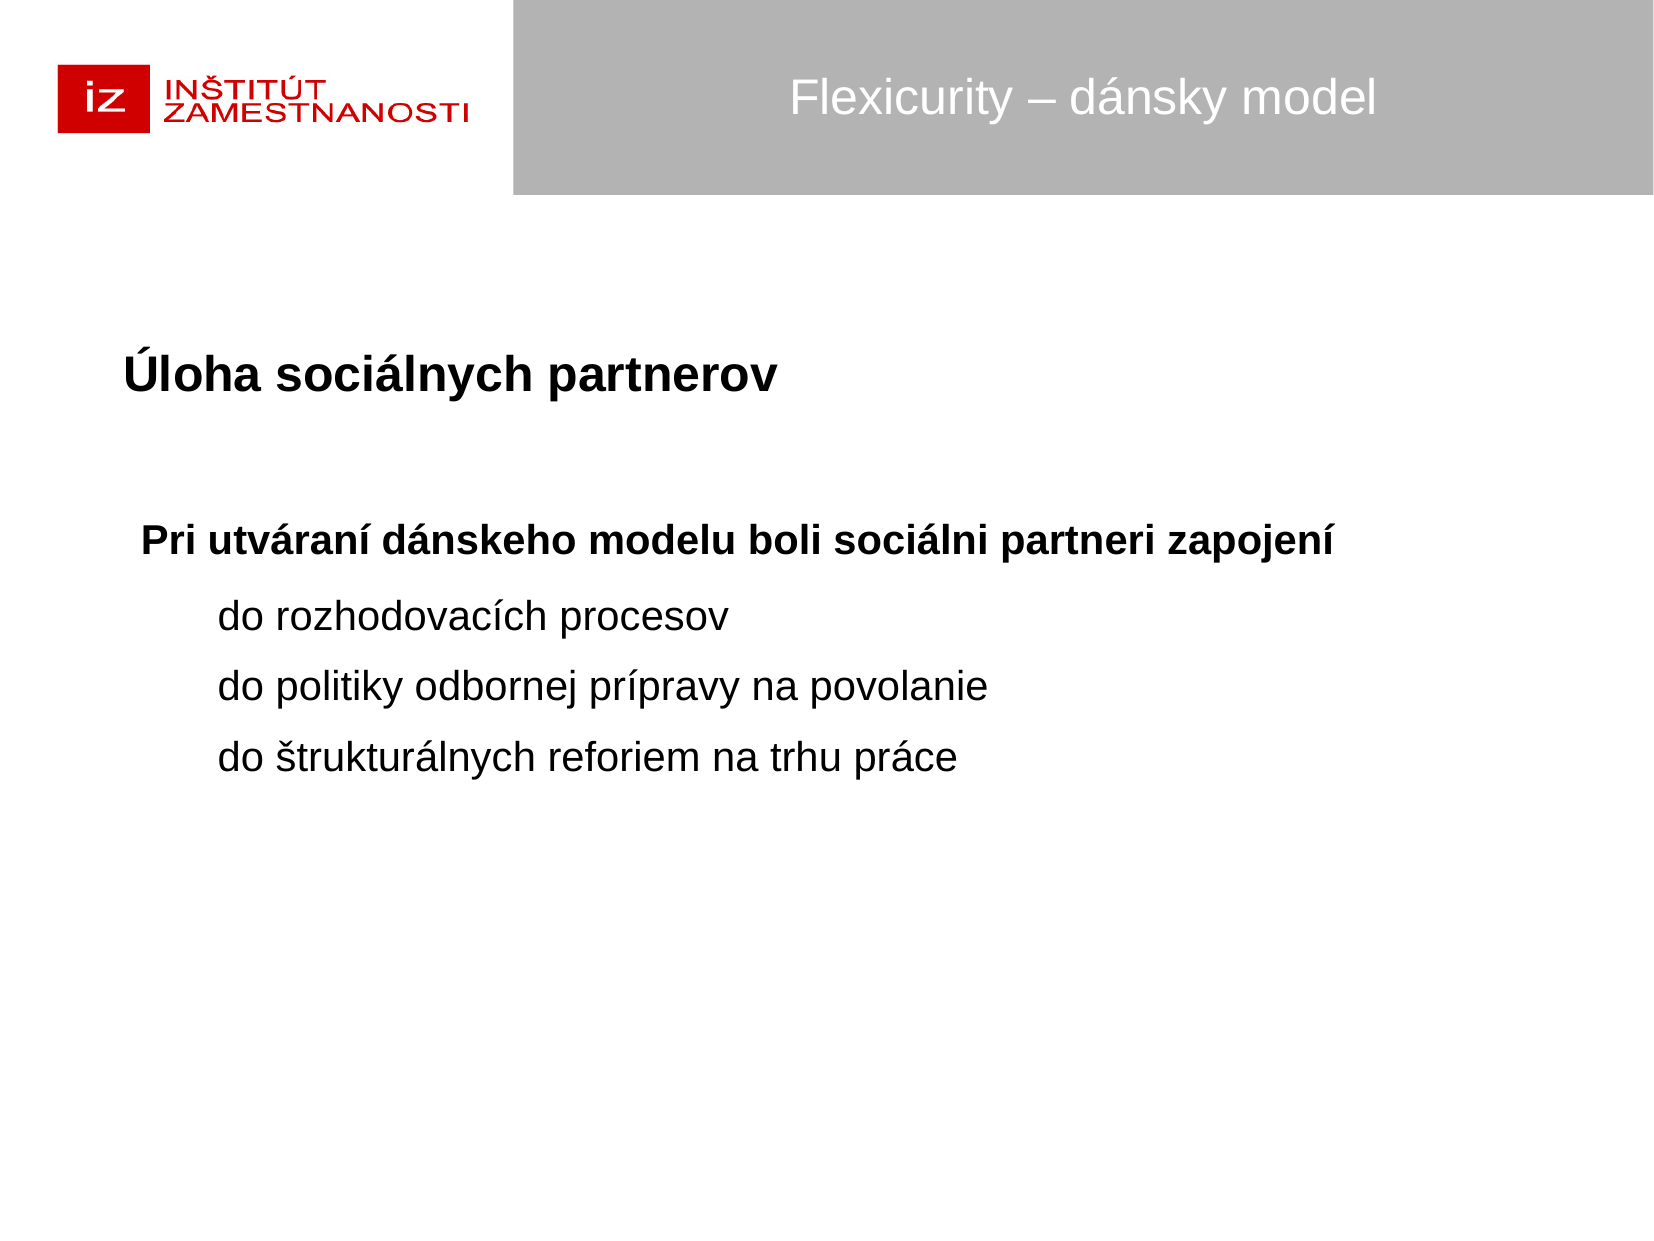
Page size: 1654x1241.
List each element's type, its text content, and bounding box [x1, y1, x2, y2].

list Úloha sociálnych partnerov Pri utváraní dánskeho modelu boli sociálni partneri zapojení do rozhodovacích procesov do politiky odbornej prípravy na povolanie do štrukturálnych reforiem na trhu práce [123, 346, 1536, 1214]
text_box Flexicurity – dánsky model [513, 0, 1654, 195]
text_box [0, 0, 1654, 196]
picture [6, 5, 513, 189]
